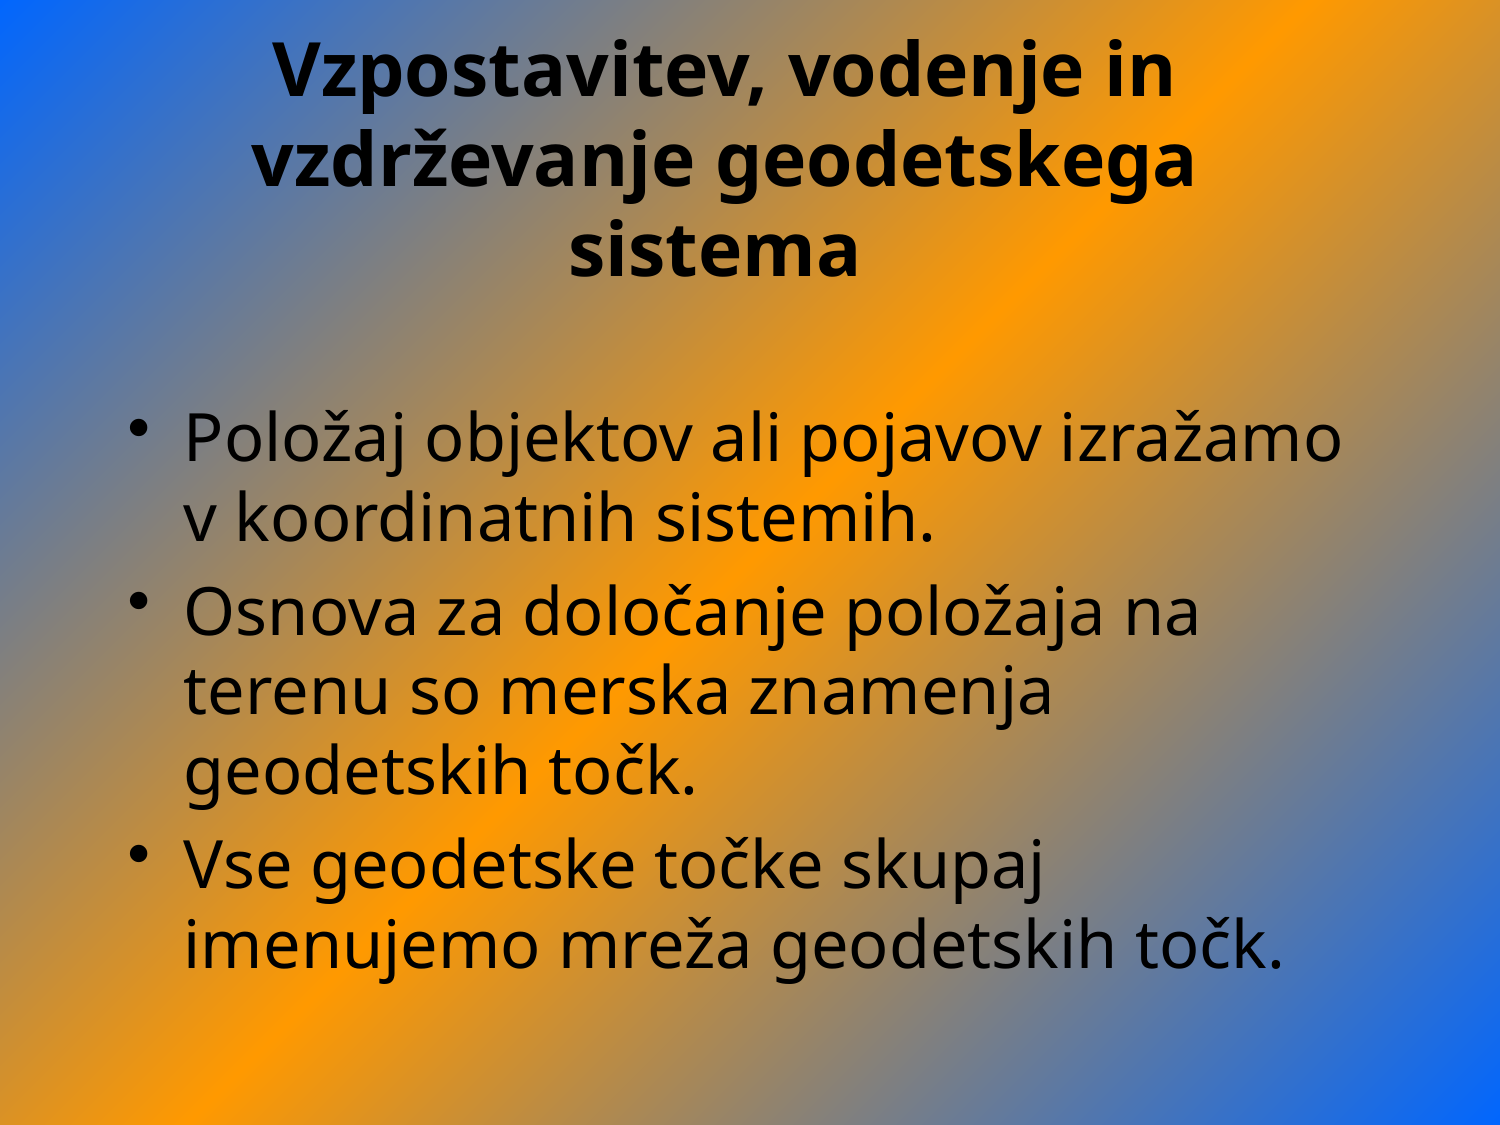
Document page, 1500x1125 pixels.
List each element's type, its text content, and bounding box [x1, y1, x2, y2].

title Vzpostavitev, vodenje in vzdrževanje geodetskega sistema [87, 62, 1363, 250]
list Položaj objektov ali pojavov izražamo v koordinatnih sistemih. Osnova za določanje položaja na terenu so merska znamenja geodetskih točk. Vse geodetske točke skupaj imenujemo mreža geodetskih točk. [112, 387, 1388, 1063]
